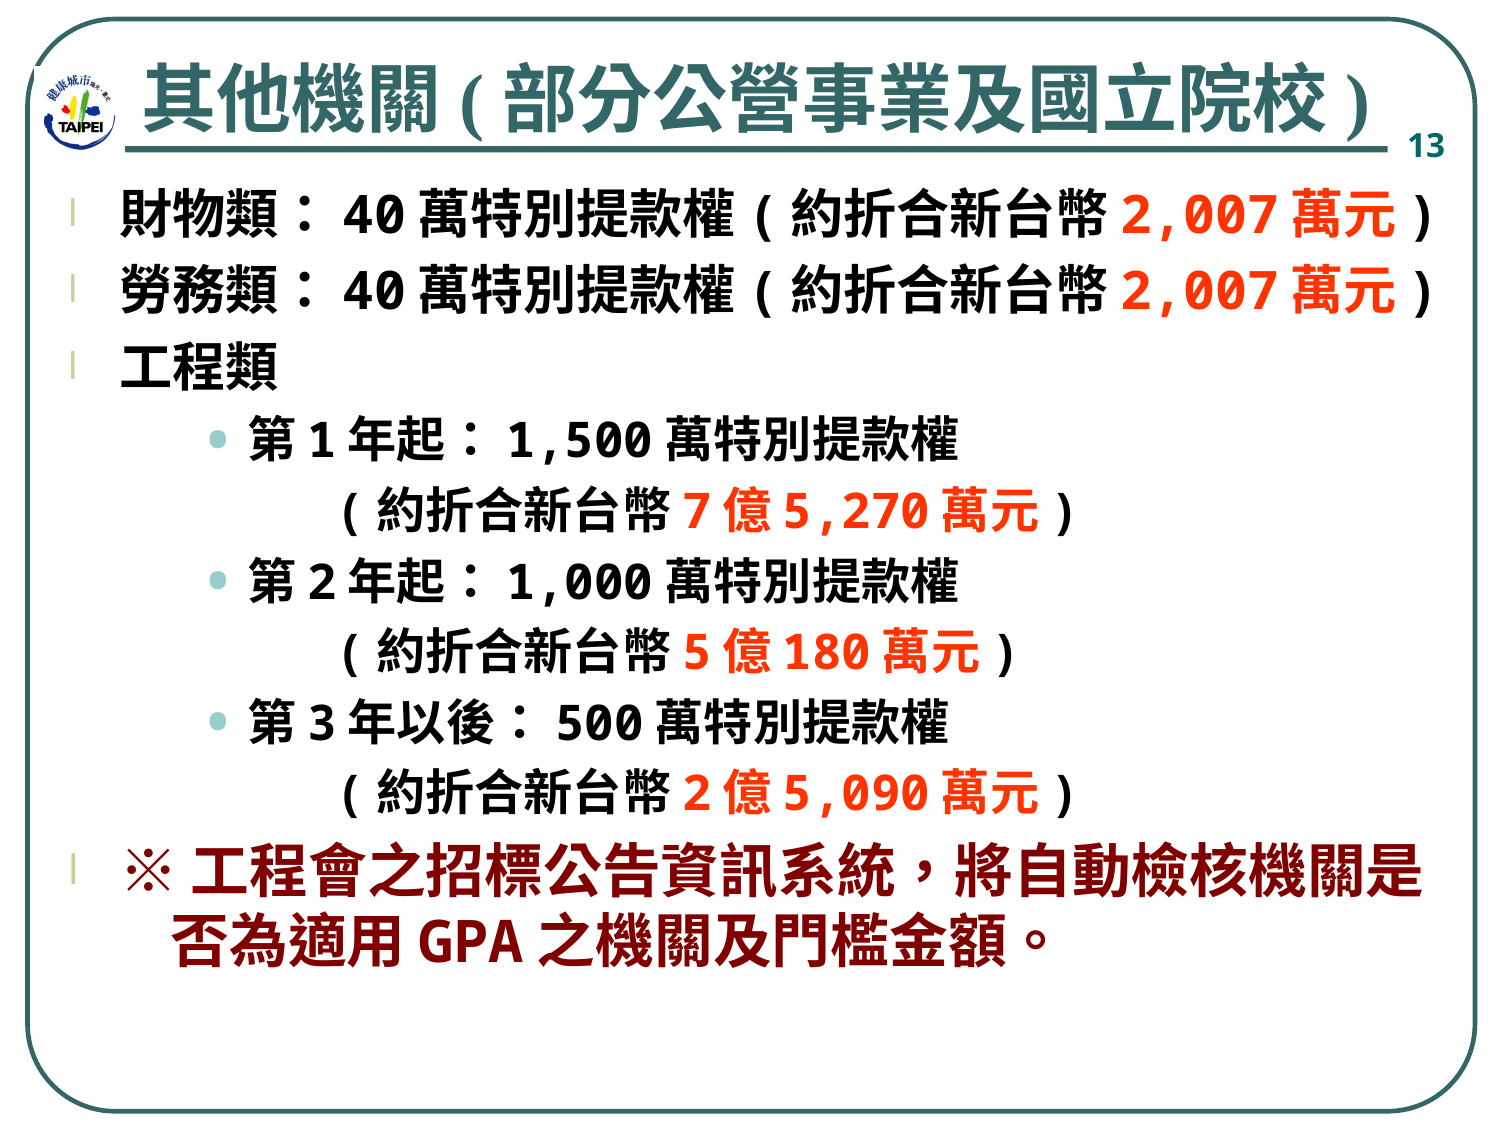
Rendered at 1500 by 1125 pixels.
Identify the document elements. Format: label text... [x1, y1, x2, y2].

list 財物類：40萬特別提款權(約折合新台幣2,007萬元) 勞務類：40萬特別提款權(約折合新台幣2,007萬元) 工程類 第1年起：1,500萬特別提款權 (約折合新台幣7億5,270萬元) 第2年起：1,000萬特別提款權 (約折合新台幣5億180萬元) 第3年以後：500萬特別提款權 (約折合新台幣2億5,090萬元) ※工程會之招標公告資訊系統，將自動檢核機關是否為適用GPA之機關及門檻金額。 [53, 172, 1459, 1095]
title 其他機關(部分公營事業及國立院校) [125, 31, 1388, 150]
